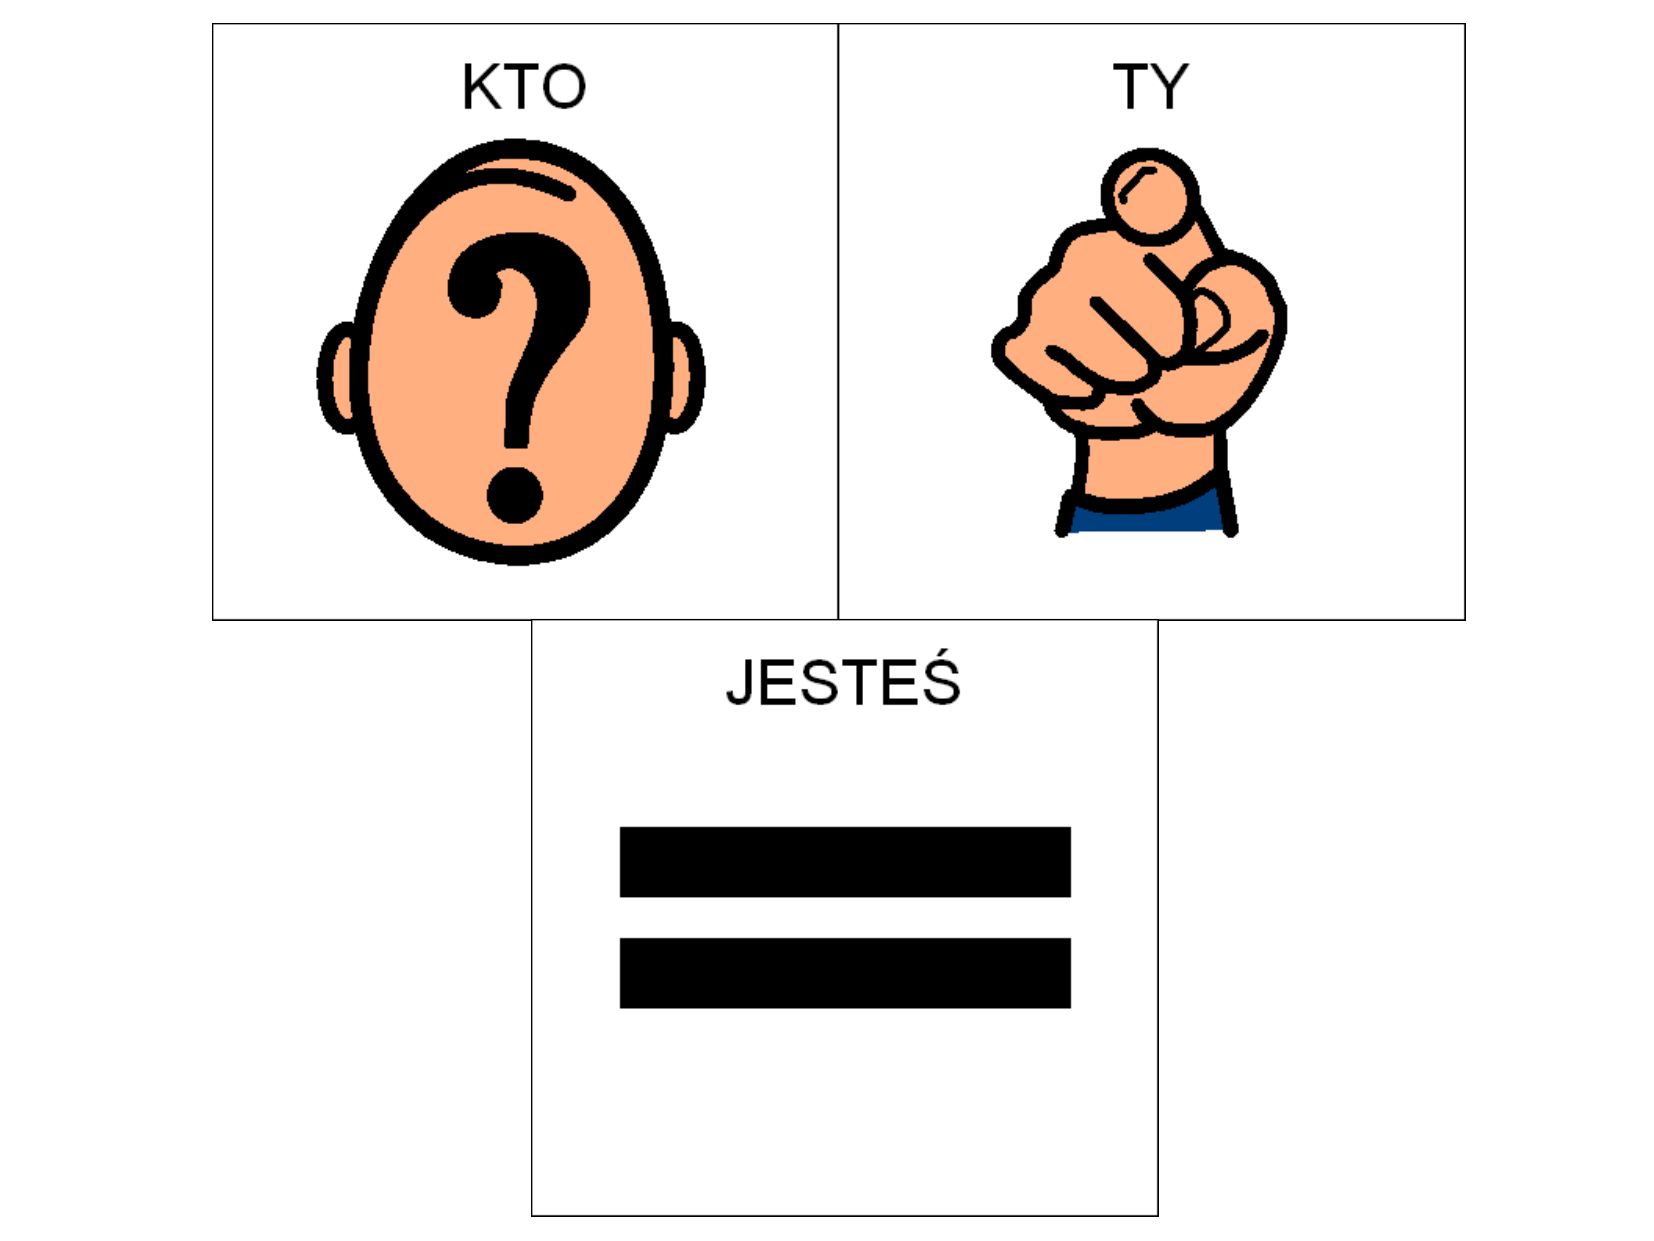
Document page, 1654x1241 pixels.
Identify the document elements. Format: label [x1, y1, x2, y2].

picture [212, 23, 1466, 1217]
